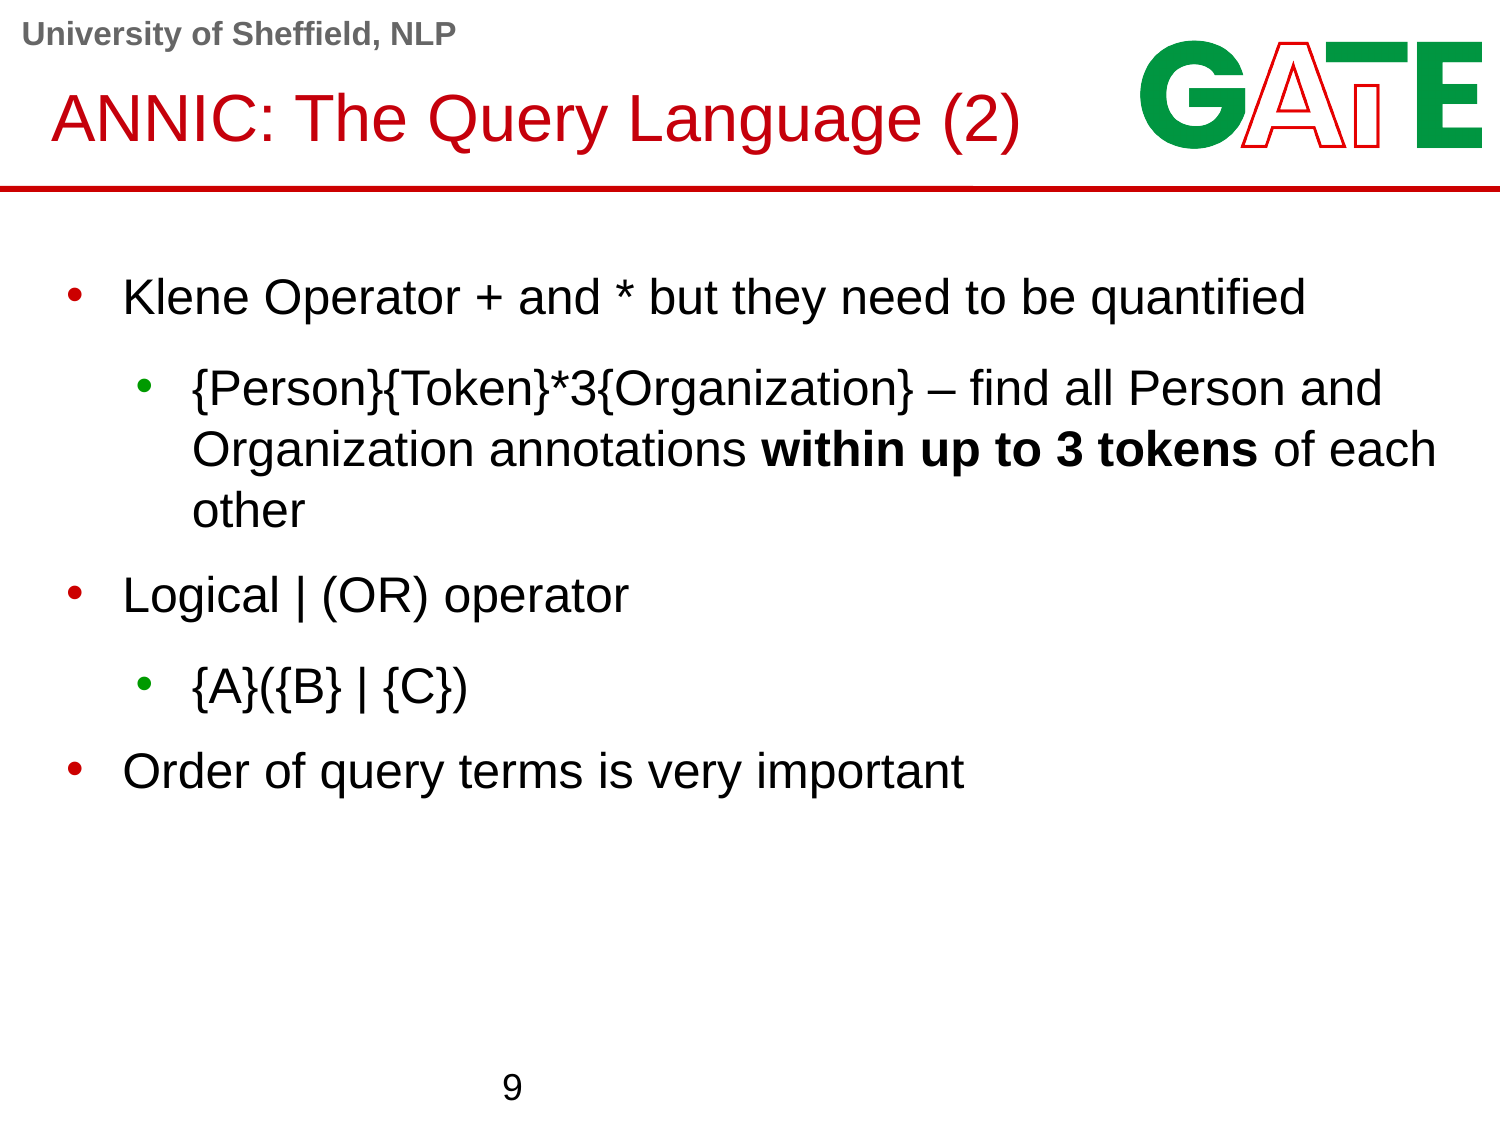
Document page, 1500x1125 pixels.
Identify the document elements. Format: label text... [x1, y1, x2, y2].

text_box Klene Operator + and * but they need to be quantified {Person}{Token}*3{Organization} – find all Person and Organization annotations within up to 3 tokens of each other Logical | (OR) operator {A}({B} | {C}) Order of query terms is very important [50, 263, 1450, 1006]
text_box ANNIC: The Query Language (2) [51, 44, 1161, 188]
text_box <number> [502, 1062, 1004, 1108]
picture [1133, 23, 1489, 166]
